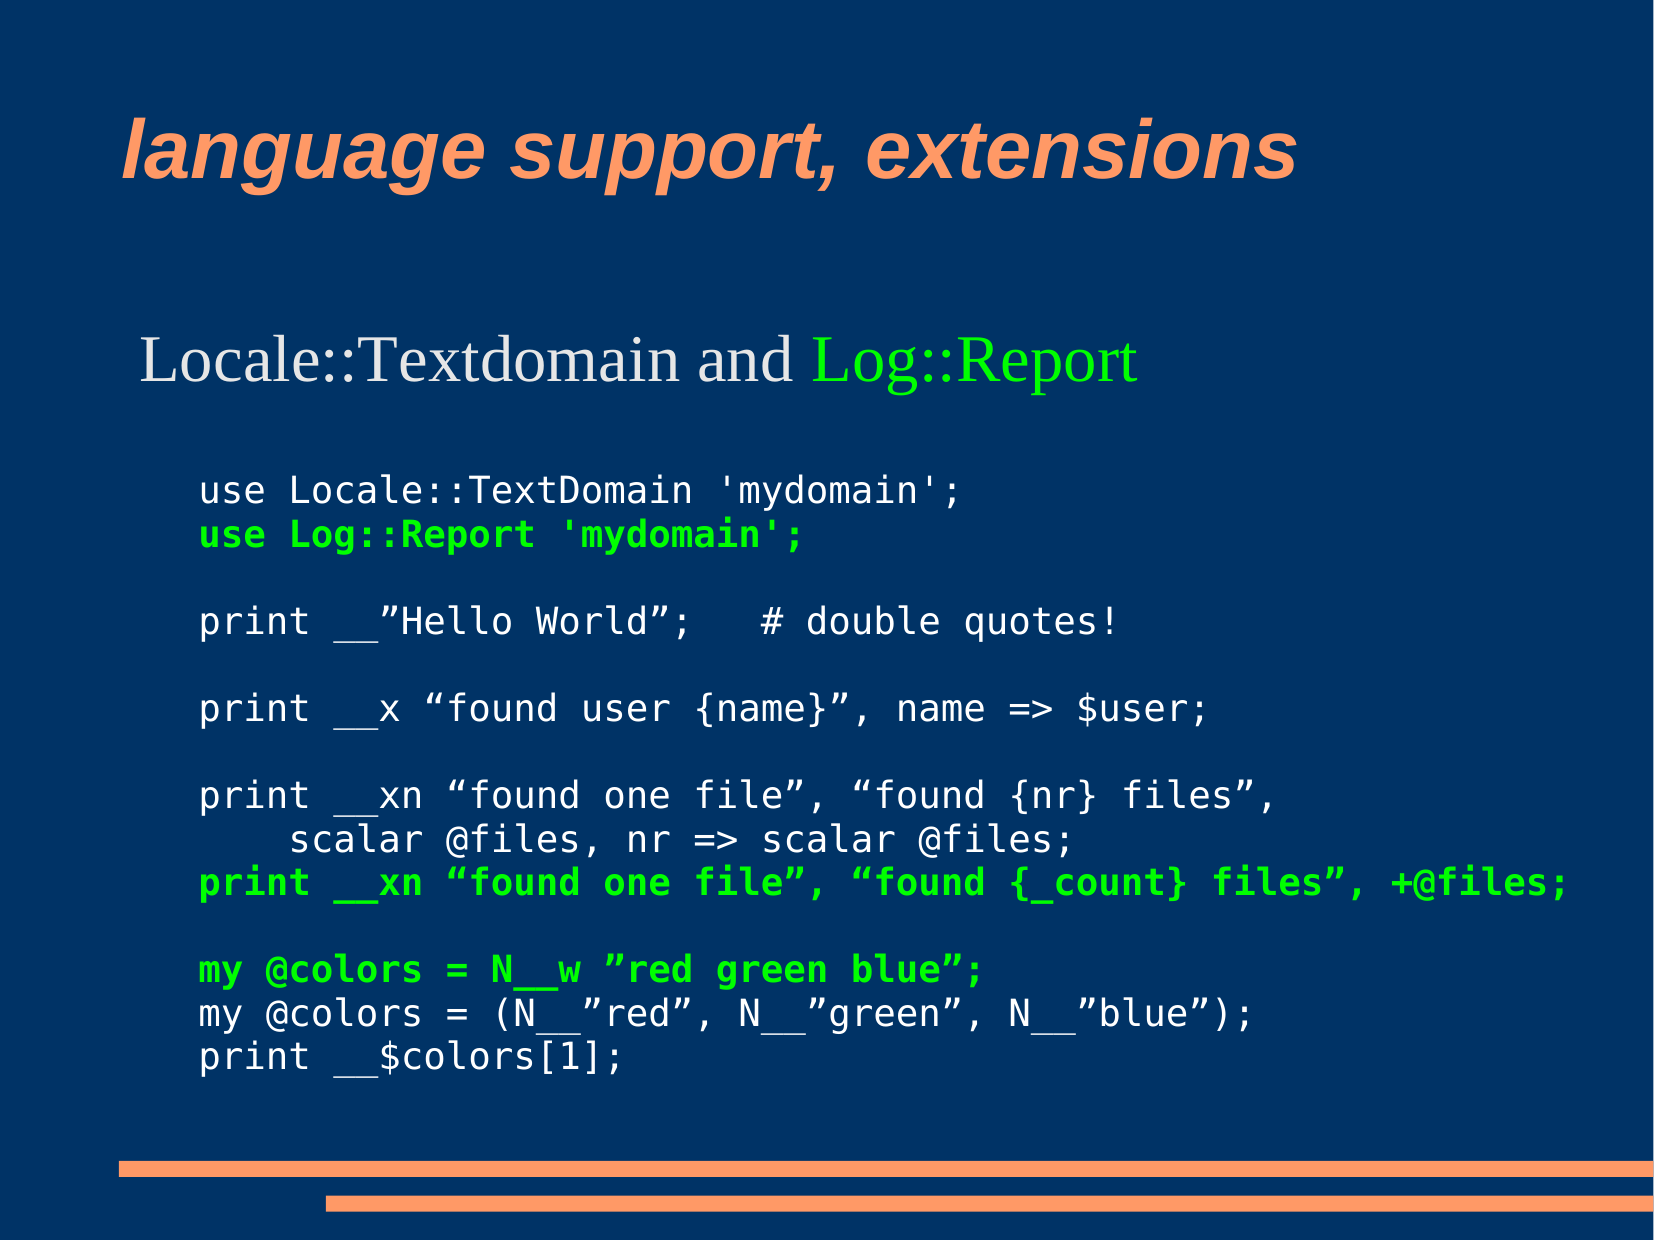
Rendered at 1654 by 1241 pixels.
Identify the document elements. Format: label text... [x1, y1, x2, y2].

text_box use Locale::TextDomain 'mydomain'; use Log::Report 'mydomain'; print __”Hello World”; # double quotes! print __x “found user {name}”, name => $user; print __xn “found one file”, “found {nr} files”, scalar @files, nr => scalar @files; print __xn “found one file”, “found {_count} files”, +@files; my @colors = N__w ”red green blue”; my @colors = (N__”red”, N__”green”, N__”blue”); print __$colors[1]; [183, 461, 1586, 1130]
list Locale::Textdomain and Log::Report [121, 322, 1561, 1133]
title language support, extensions [121, 46, 1534, 254]
